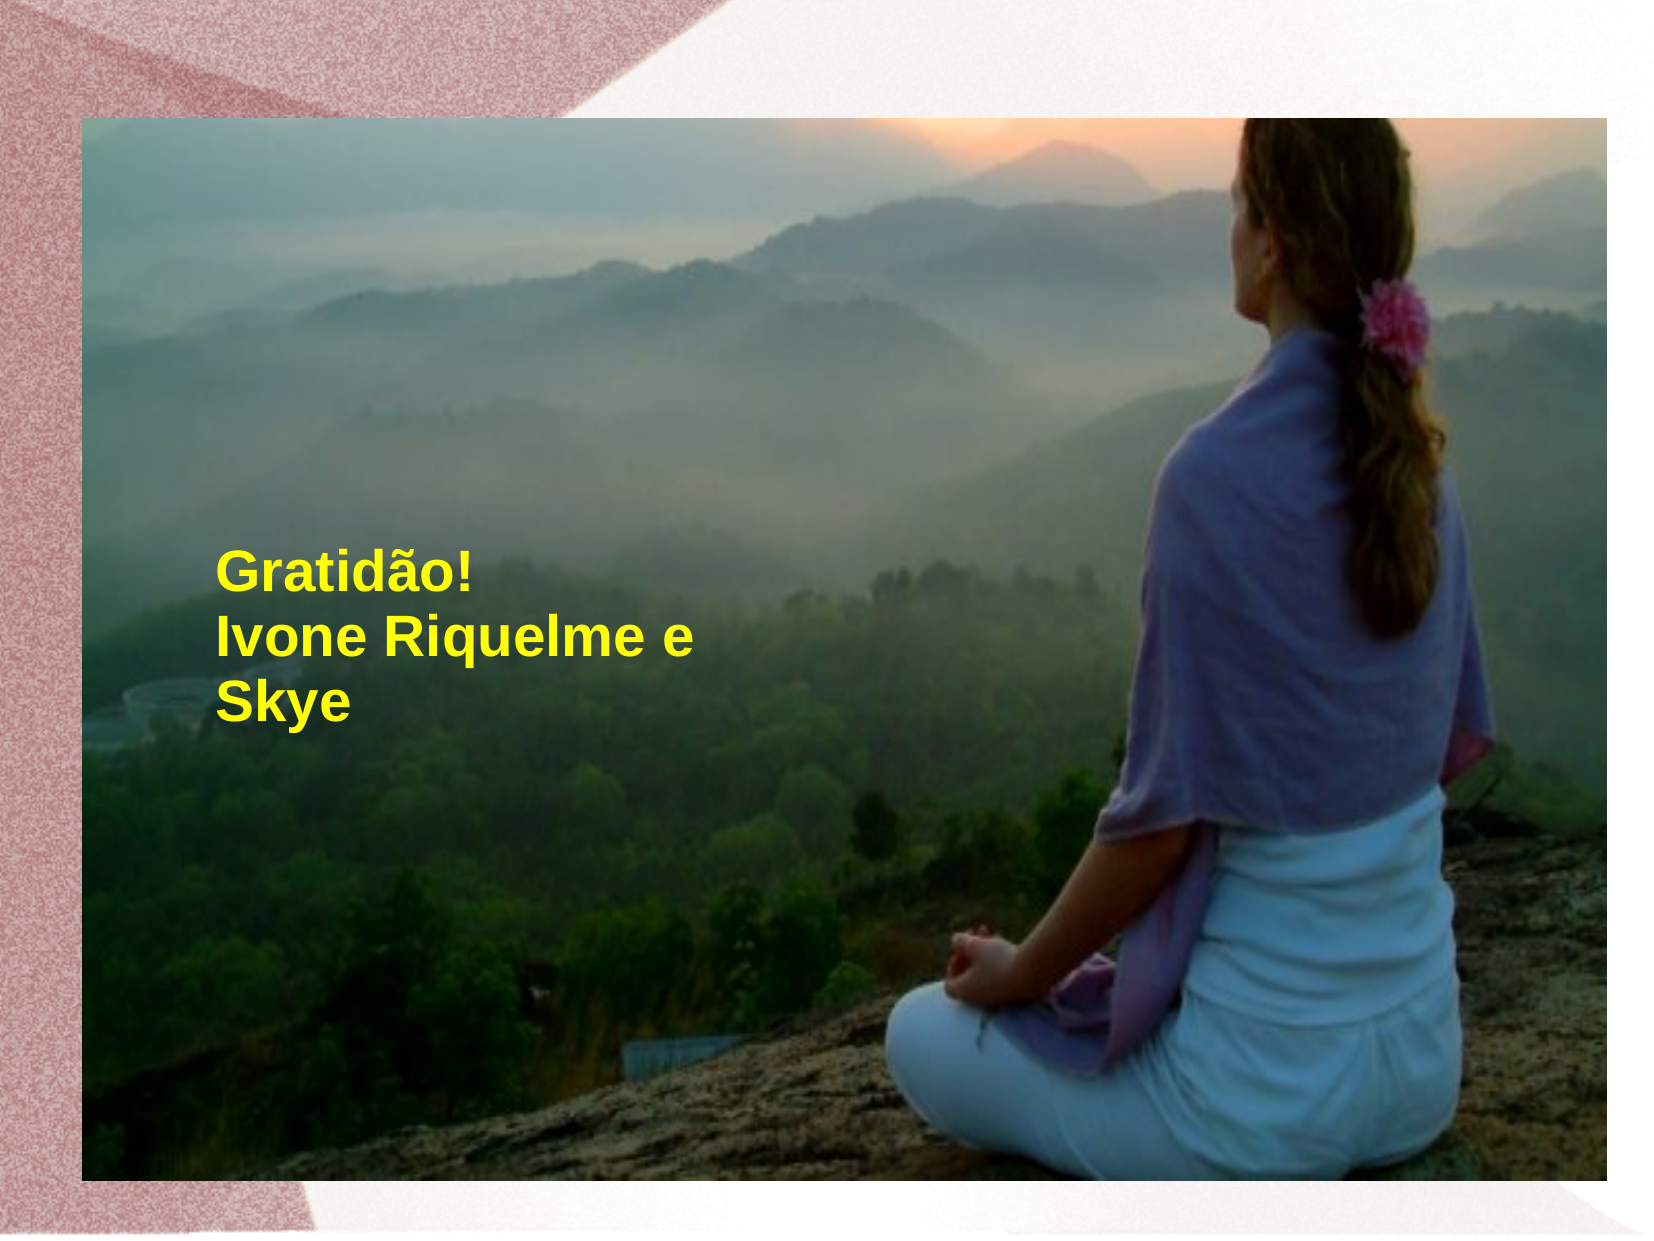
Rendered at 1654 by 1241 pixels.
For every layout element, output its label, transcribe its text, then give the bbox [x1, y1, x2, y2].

text_box Gratidão! Ivone Riquelme e Skye [200, 531, 710, 743]
picture [0, 0, 1654, 1241]
